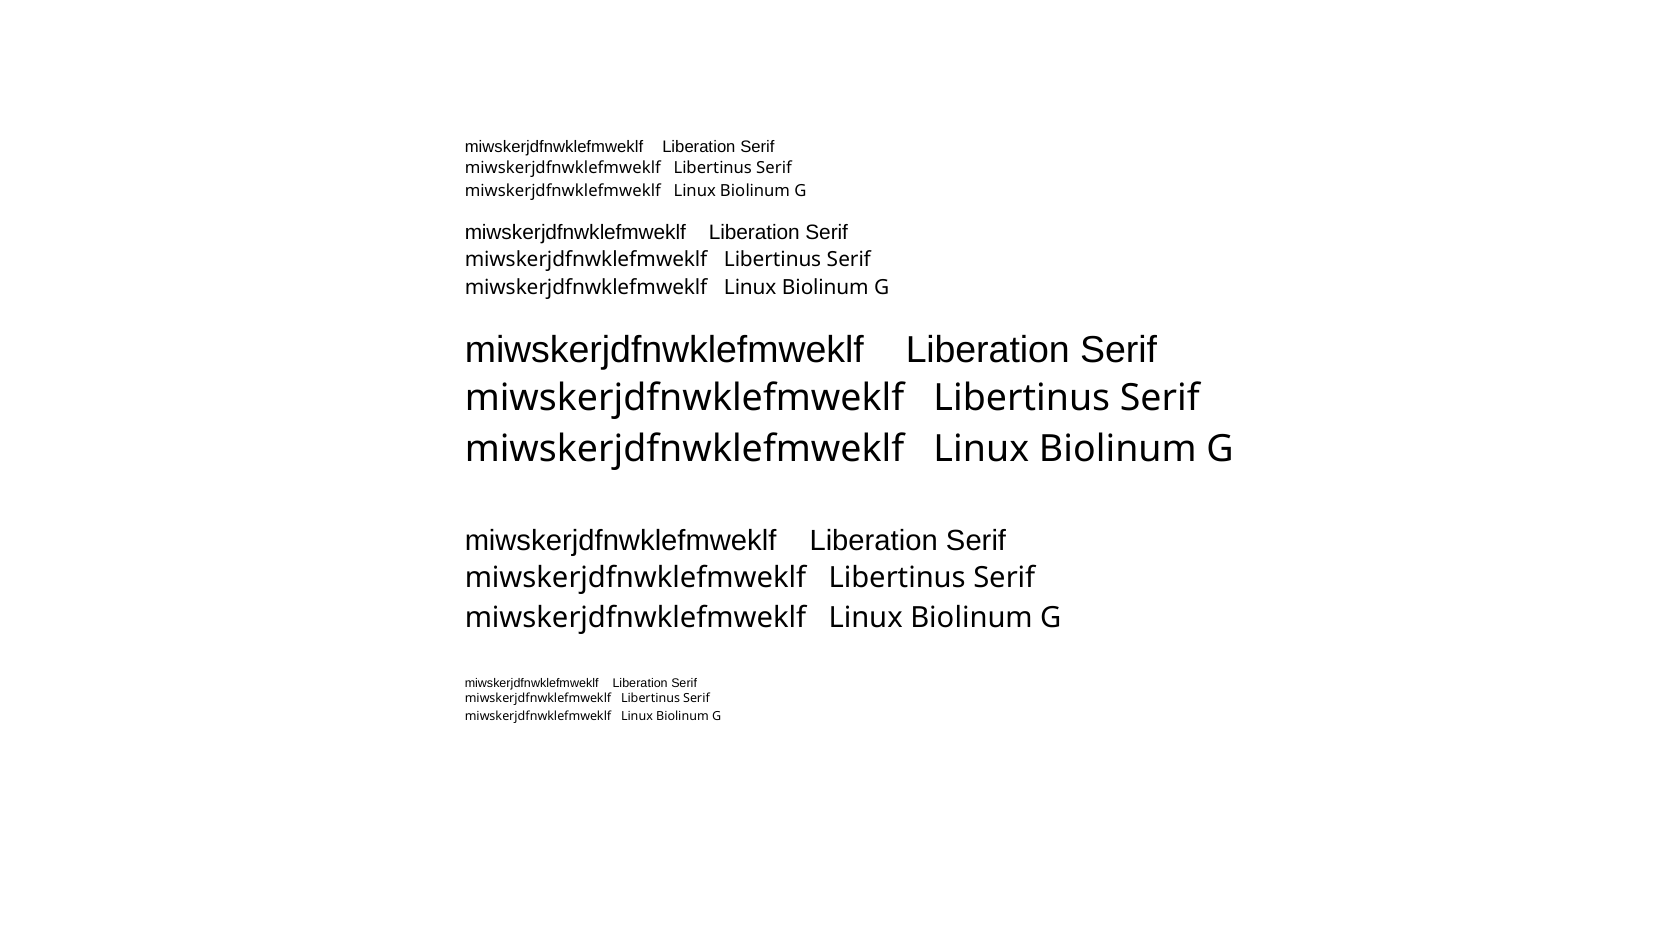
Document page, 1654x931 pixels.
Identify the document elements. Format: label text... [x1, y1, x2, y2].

text_box miwskerjdfnwklefmweklf Liberation Serif miwskerjdfnwklefmweklf Libertinus Serif miwskerjdfnwklefmweklf Linux Biolinum G miwskerjdfnwklefmweklf Liberation Serif miwskerjdfnwklefmweklf Libertinus Serif miwskerjdfnwklefmweklf Linux Biolinum G miwskerjdfnwklefmweklf Liberation Serif miwskerjdfnwklefmweklf Libertinus Serif miwskerjdfnwklefmweklf Linux Biolinum G miwskerjdfnwklefmweklf Liberation Serif miwskerjdfnwklefmweklf Libertinus Serif miwskerjdfnwklefmweklf Linux Biolinum G miwskerjdfnwklefmweklf Liberation Serif miwskerjdfnwklefmweklf Libertinus Serif miwskerjdfnwklefmweklf Linux Biolinum G [450, 129, 1313, 788]
